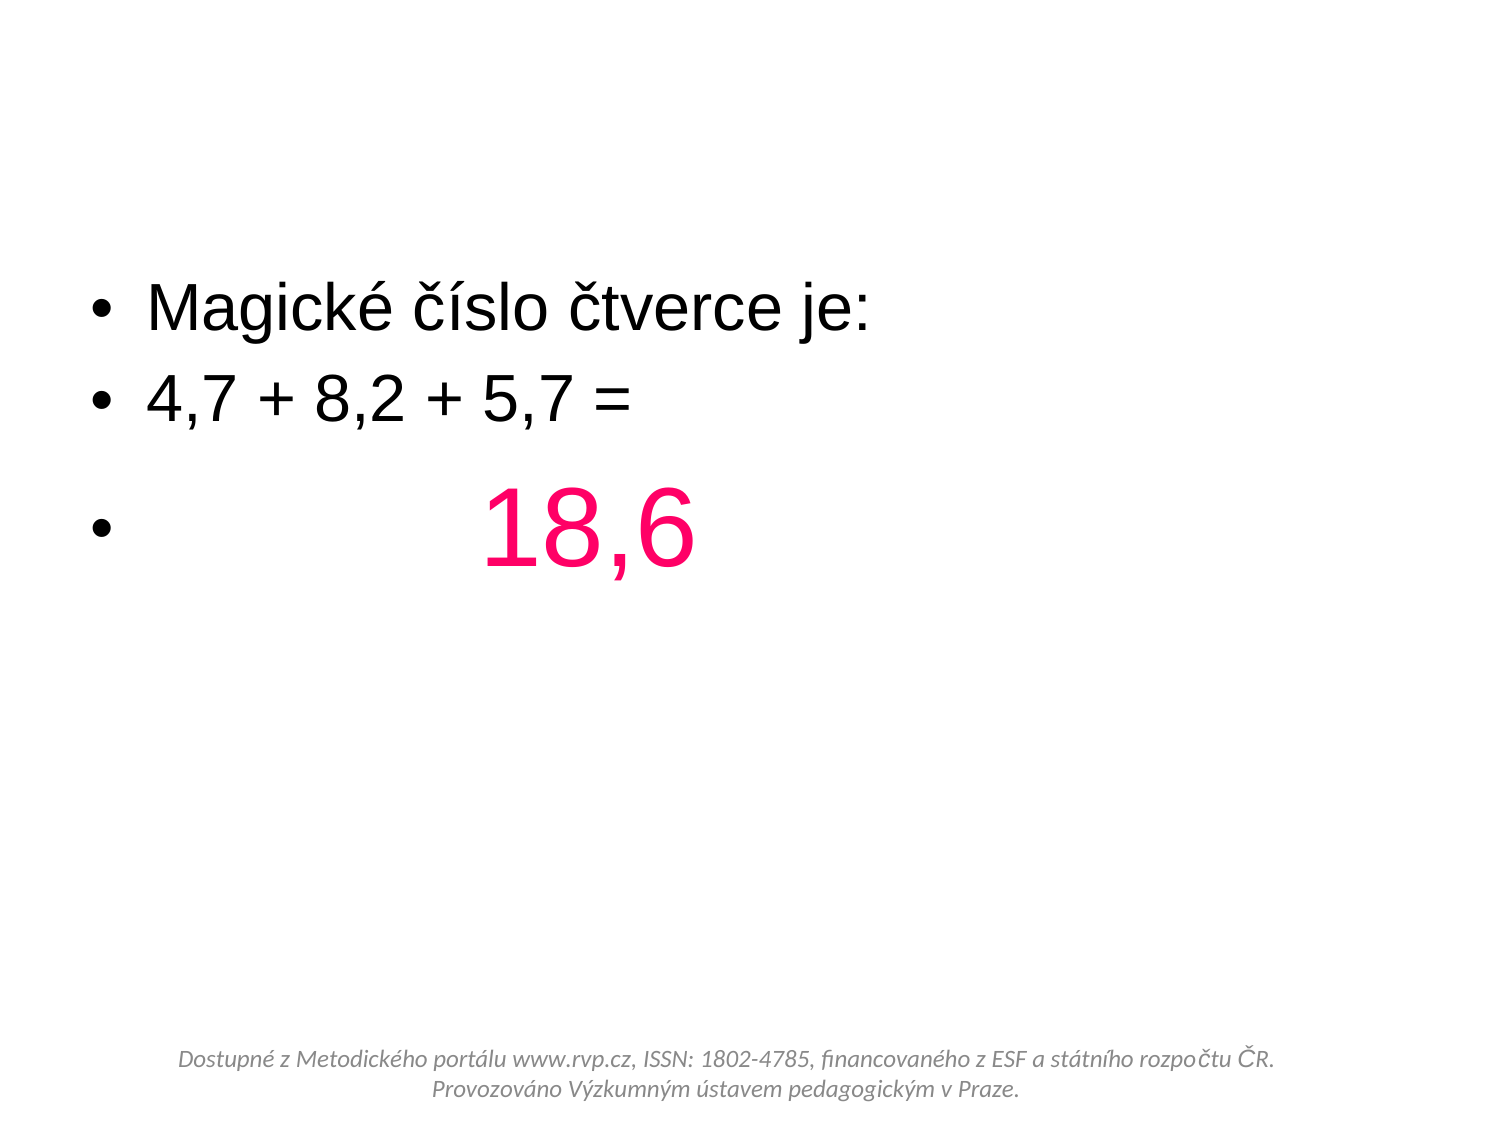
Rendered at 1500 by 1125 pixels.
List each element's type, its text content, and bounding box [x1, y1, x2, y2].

text_box Dostupné z Metodického portálu www.rvp.cz, ISSN: 1802-4785, financovaného z ESF a státního rozpočtu ČR. Provozováno Výzkumným ústavem pedagogickým v Praze. [105, 1042, 1348, 1103]
list Magické číslo čtverce je: 4,7 + 8,2 + 5,7 = 18,6 [75, 262, 1426, 1006]
